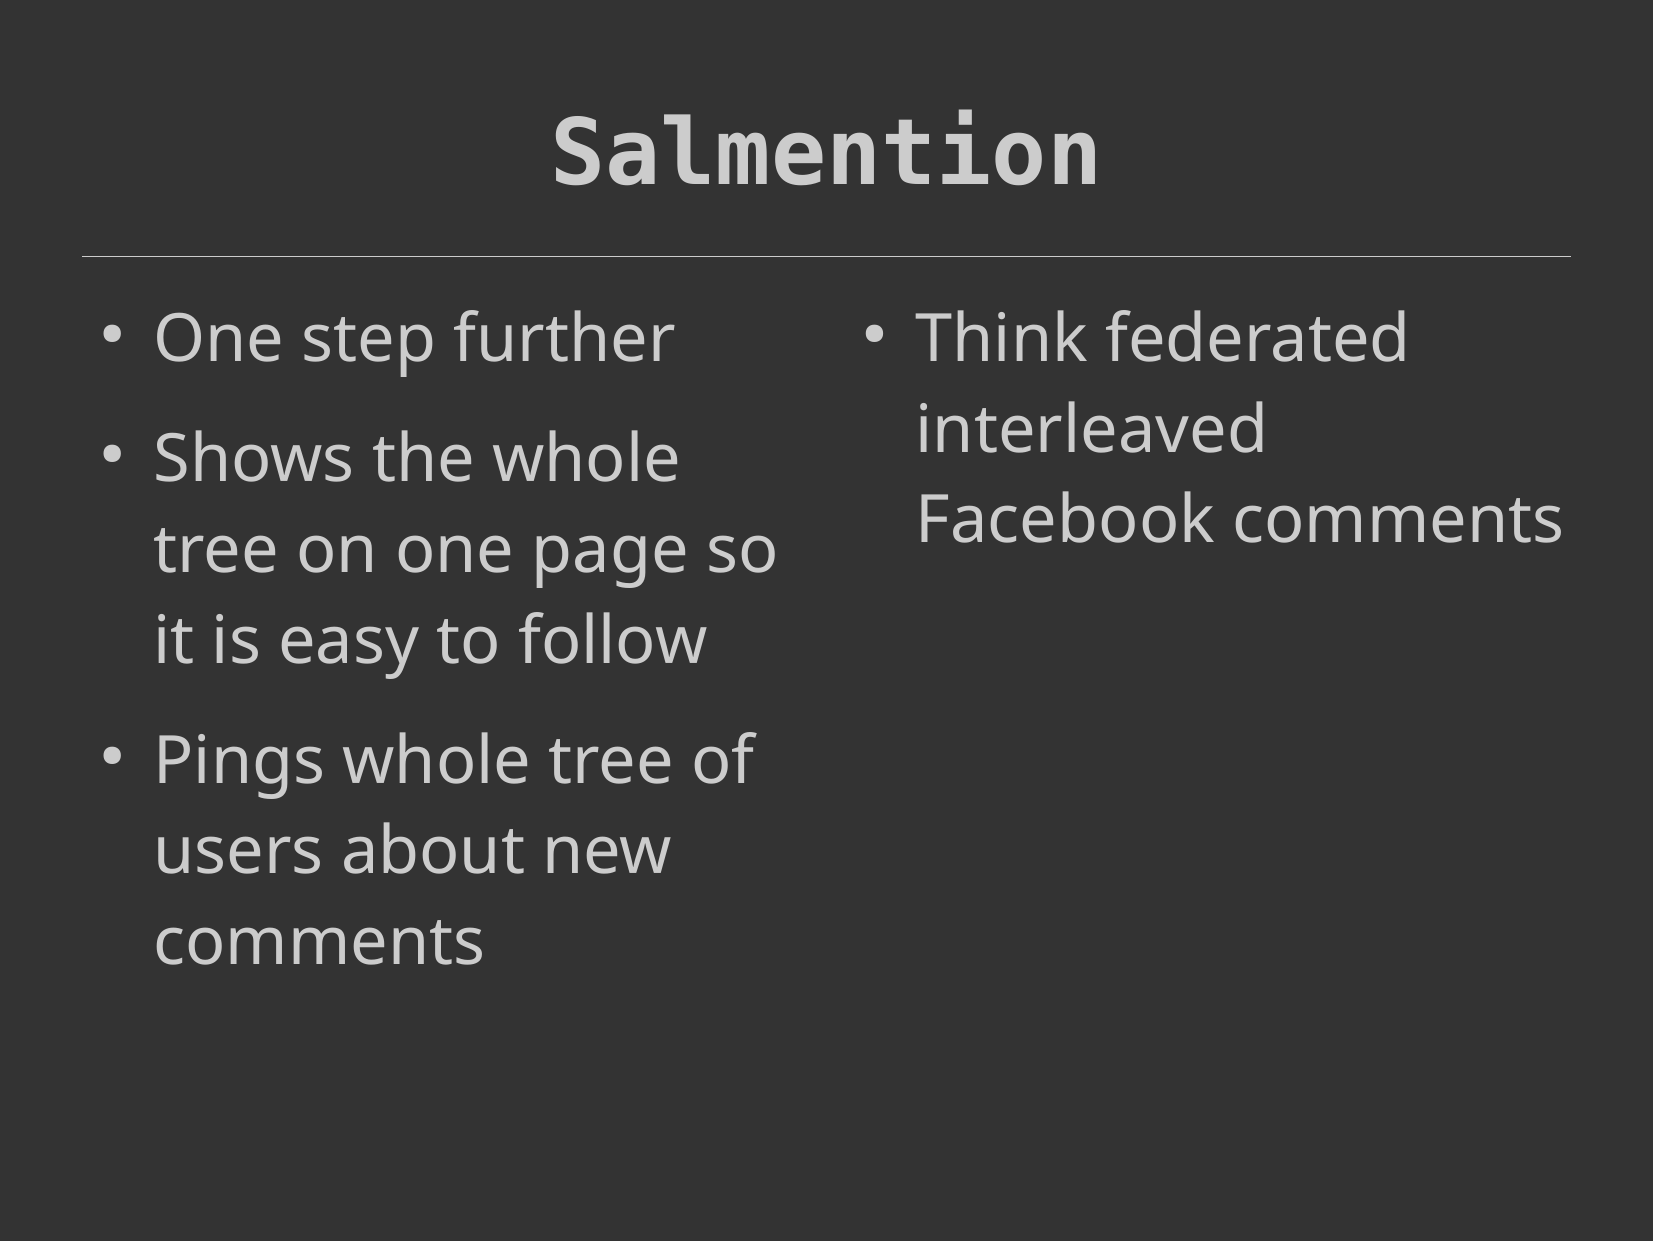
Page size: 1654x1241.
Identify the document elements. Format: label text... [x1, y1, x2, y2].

list One step further Shows the whole tree on one page so it is easy to follow Pings whole tree of users about new comments [82, 290, 809, 1010]
title Salmention [82, 49, 1571, 257]
list Think federated interleaved Facebook comments [844, 290, 1571, 1010]
